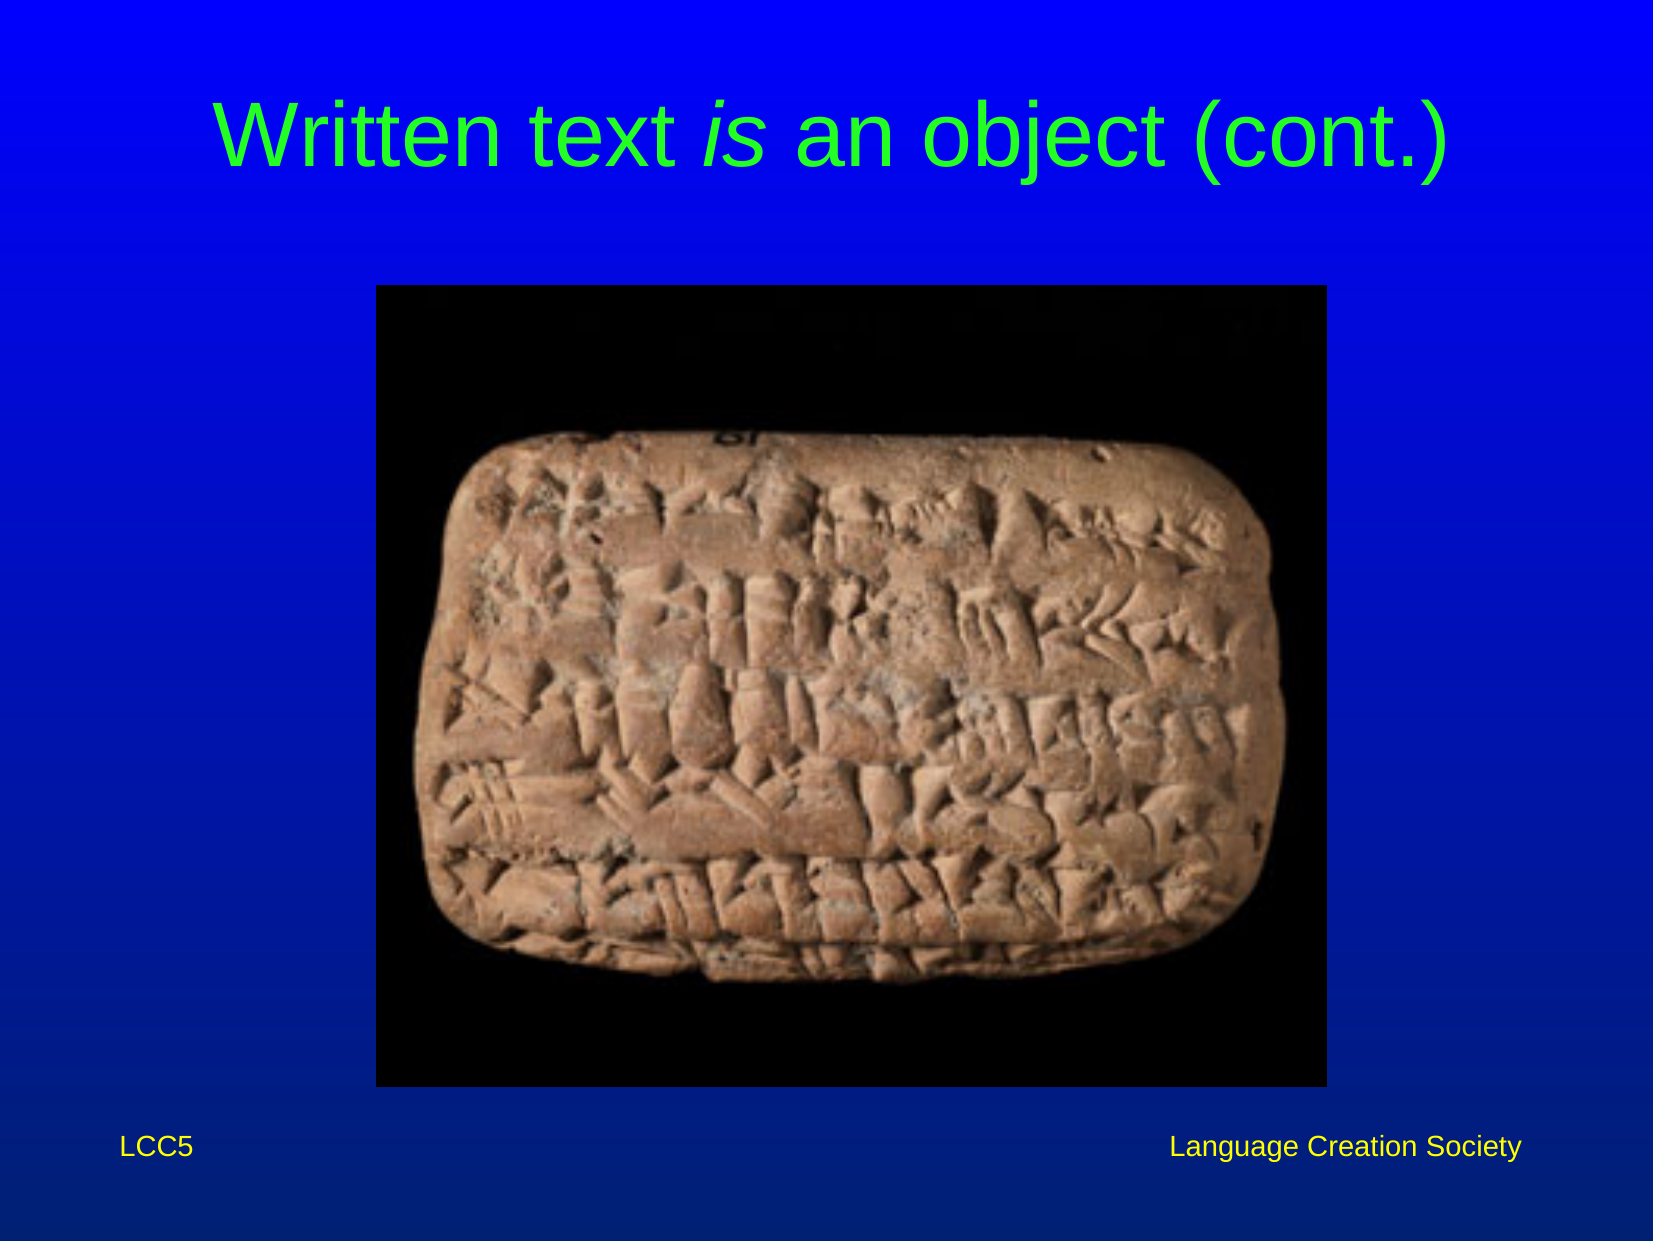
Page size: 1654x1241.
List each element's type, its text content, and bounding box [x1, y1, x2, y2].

picture [376, 285, 1327, 1087]
title Written text is an object (cont.) [126, 31, 1539, 239]
